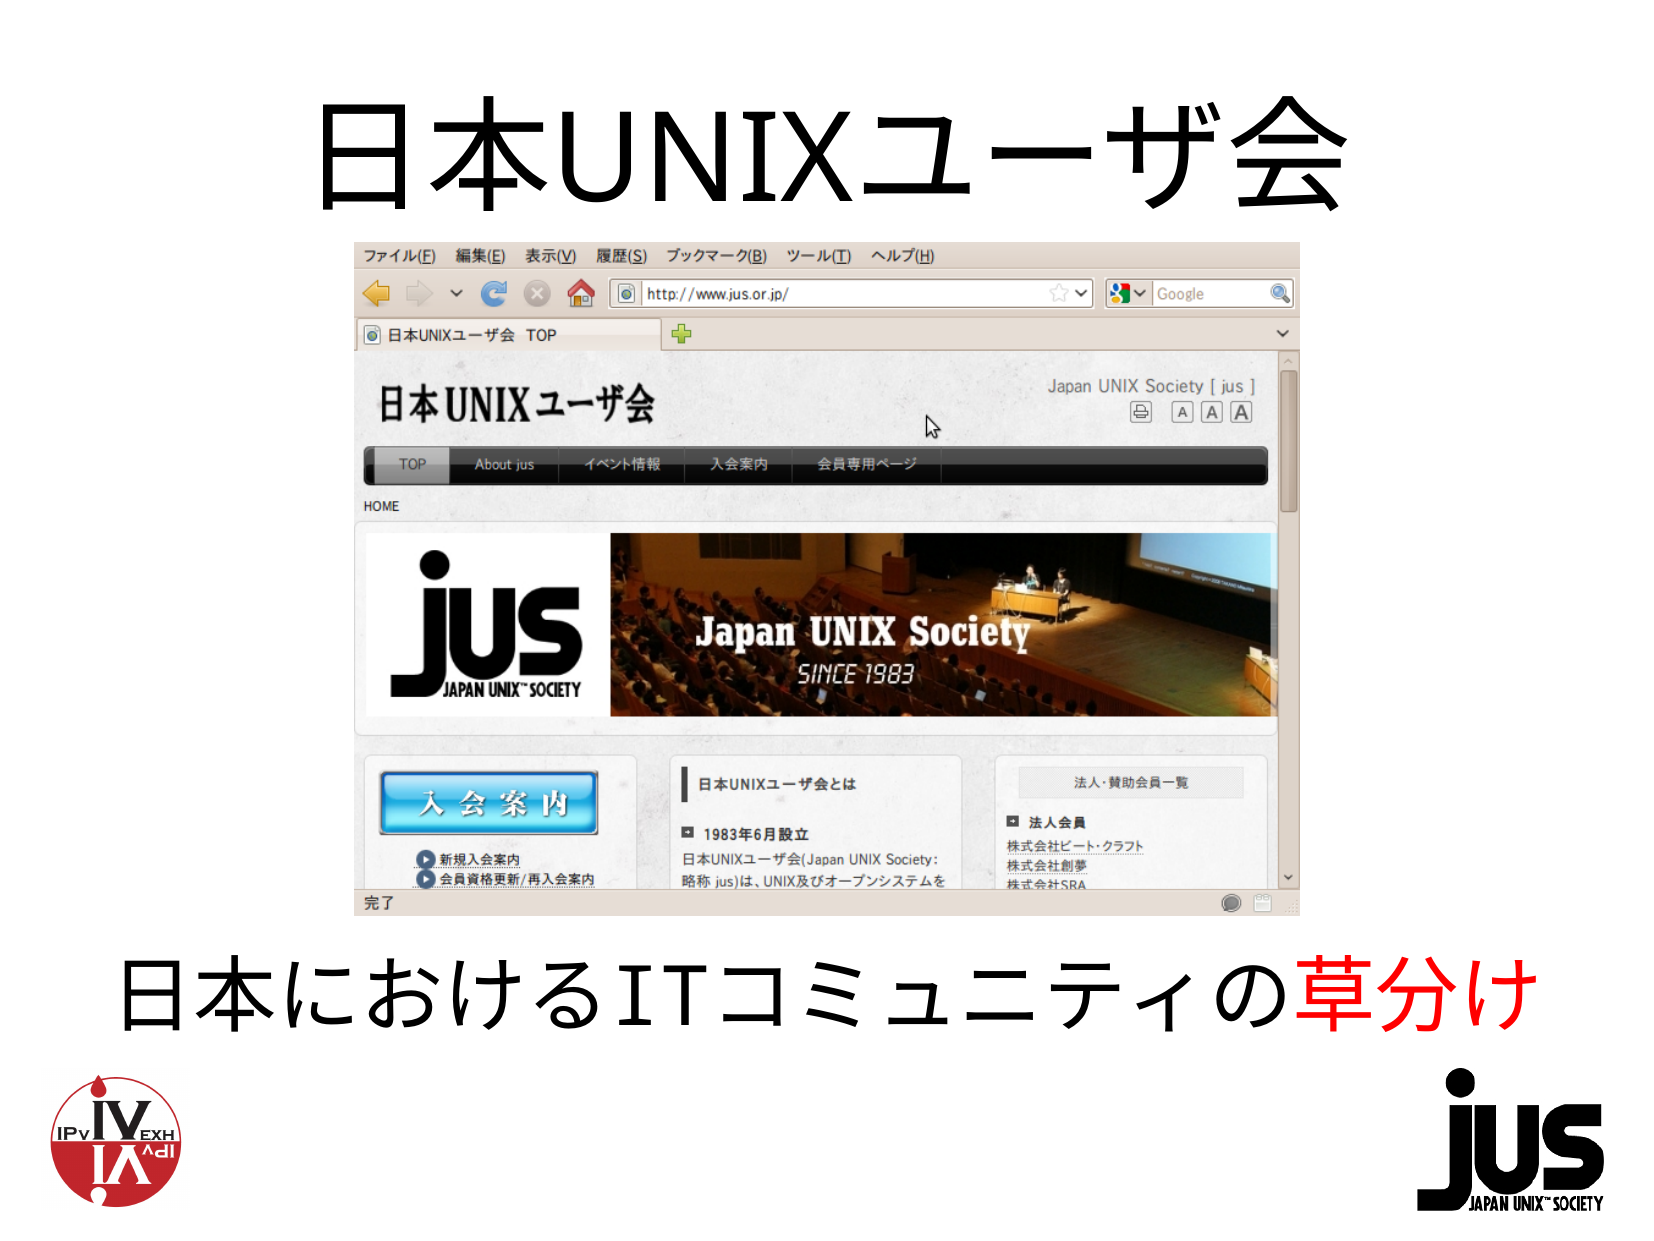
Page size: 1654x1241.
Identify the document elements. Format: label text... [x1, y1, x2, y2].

picture [354, 242, 1300, 915]
subtitle 日本UNIXユーザ会 [103, 59, 1551, 237]
text_box 日本におけるITコミュニティの草分け [103, 915, 1551, 1063]
picture [1417, 1068, 1604, 1211]
picture [41, 1068, 190, 1210]
